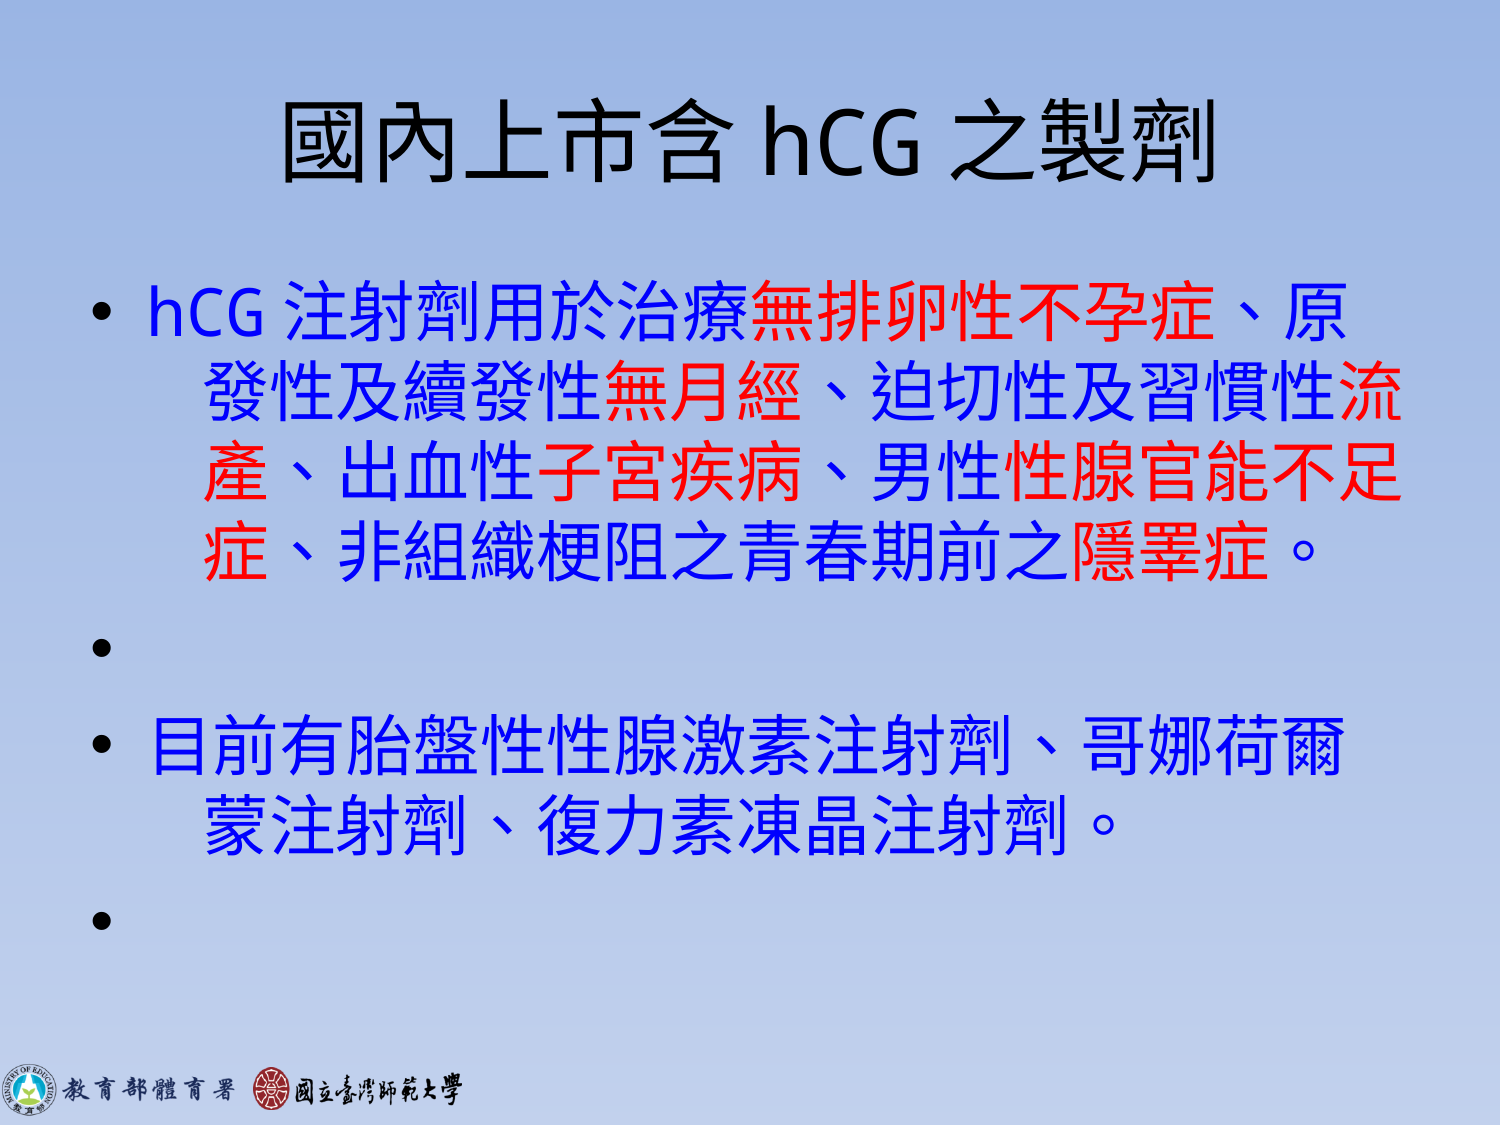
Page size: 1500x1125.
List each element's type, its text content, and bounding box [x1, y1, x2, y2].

title 國內上市含hCG之製劑 [75, 45, 1426, 233]
list hCG注射劑用於治療無排卵性不孕症、原發性及續發性無月經、迫切性及習慣性流產、出血性子宮疾病、男性性腺官能不足症、非組織梗阻之青春期前之隱睪症。 目前有胎盤性性腺激素注射劑、哥娜荷爾蒙注射劑、復力素凍晶注射劑。 [75, 262, 1426, 1005]
